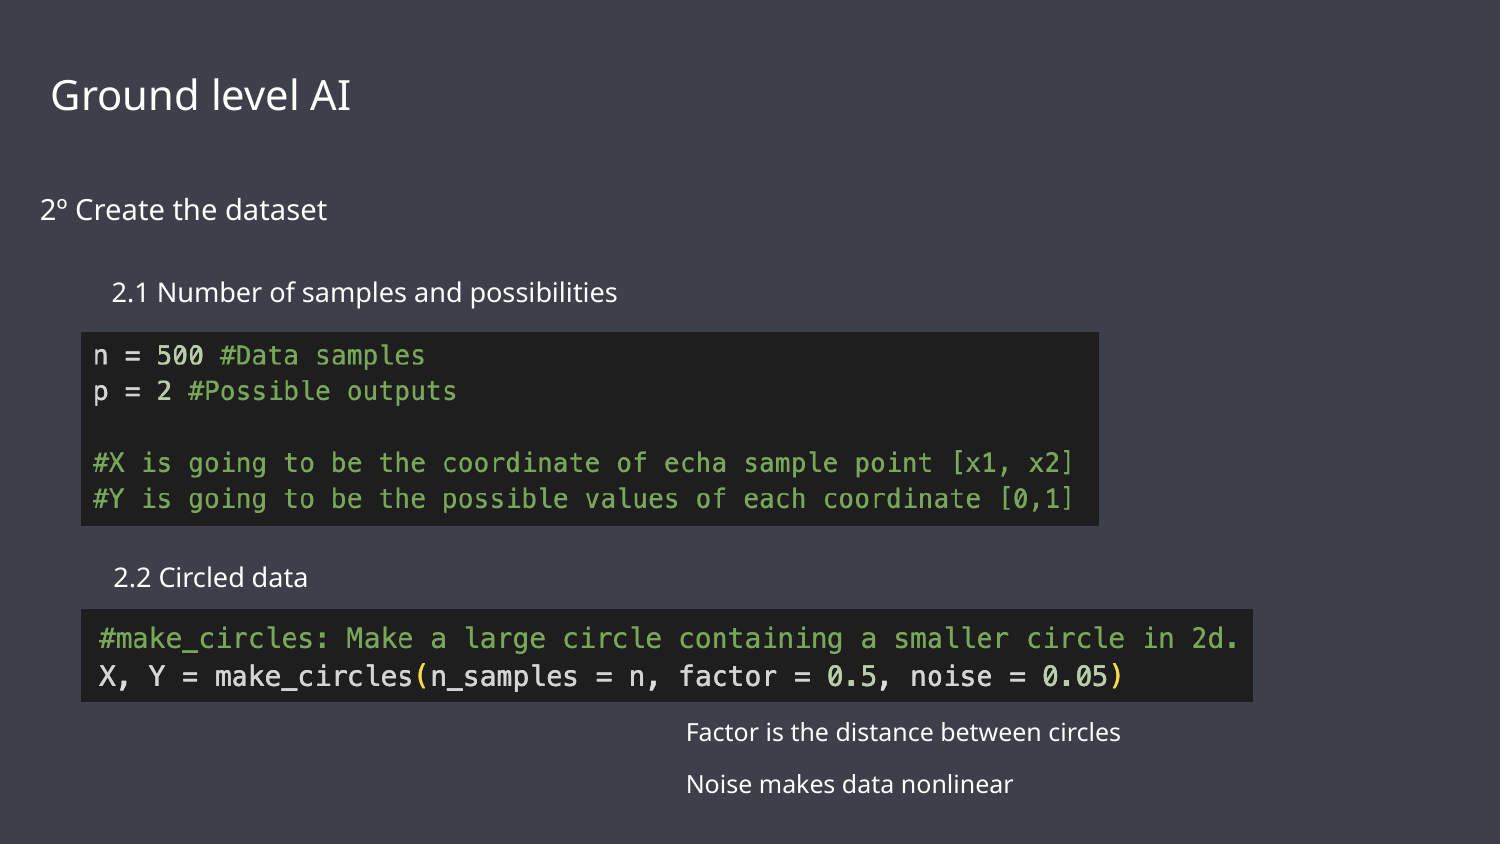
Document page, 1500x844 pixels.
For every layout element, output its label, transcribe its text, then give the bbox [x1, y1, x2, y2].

text_box 2.2 Circled data [98, 545, 406, 609]
text_box 2º Create the dataset [24, 176, 479, 249]
text_box Ground level AI [35, 53, 460, 120]
text_box Factor is the distance between circles [670, 701, 1299, 753]
picture [81, 609, 1253, 702]
picture [81, 332, 1099, 526]
text_box 2.1 Number of samples and possibilities [96, 260, 781, 332]
text_box Noise makes data nonlinear [670, 753, 1299, 820]
